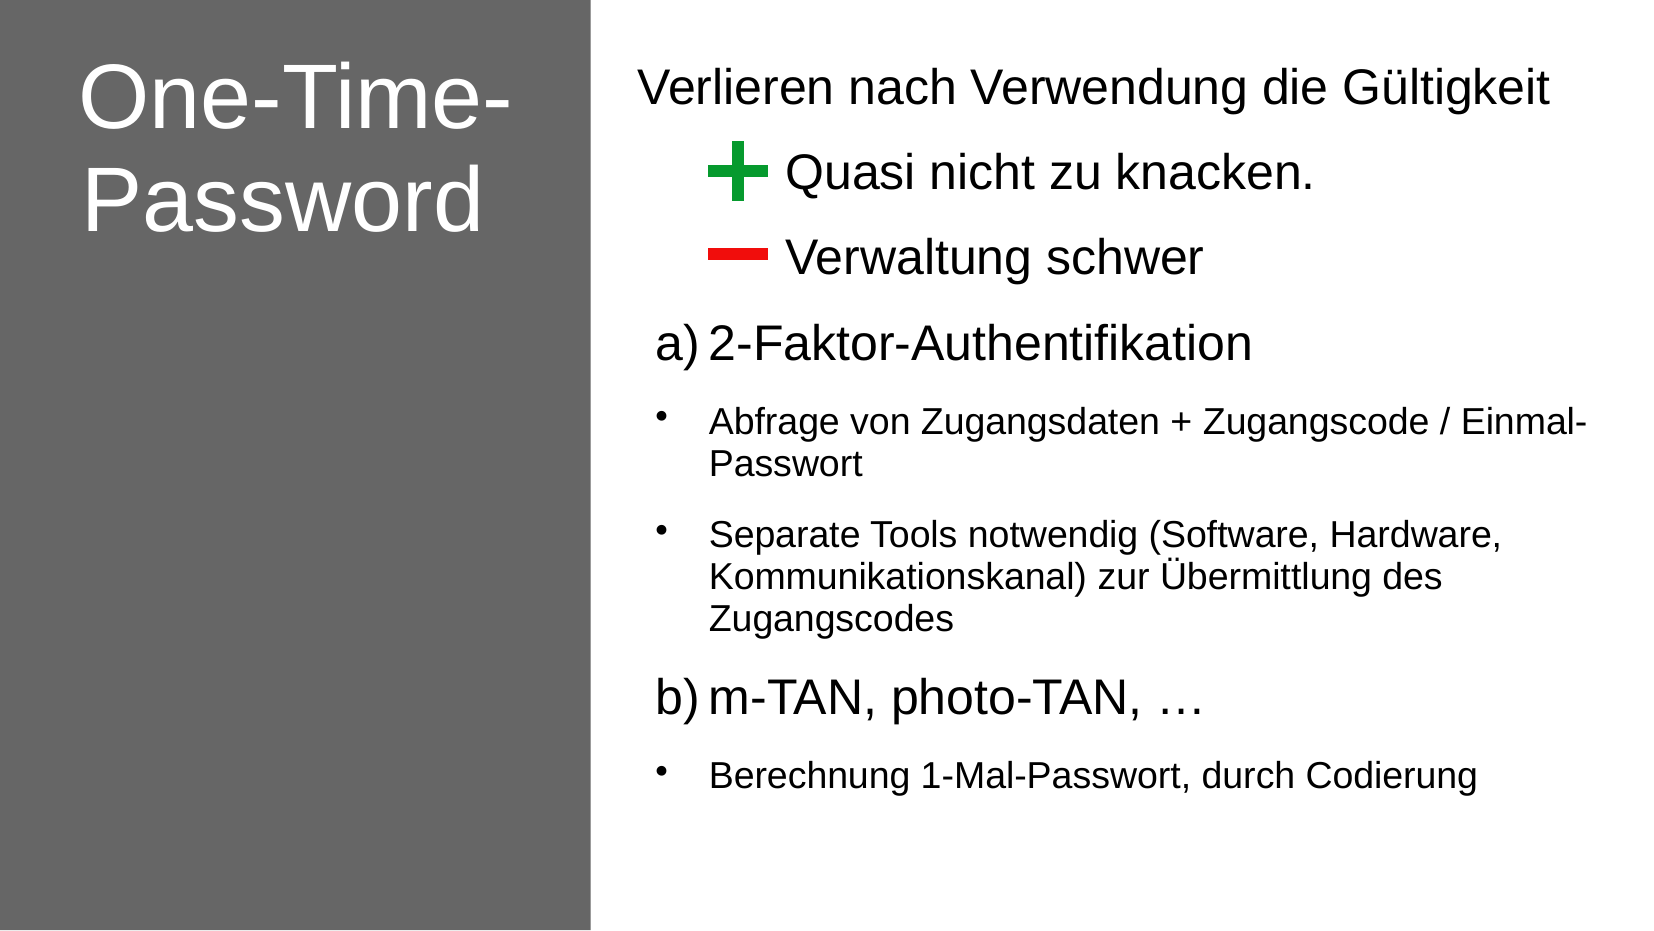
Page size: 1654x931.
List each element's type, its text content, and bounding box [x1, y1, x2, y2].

list Verlieren nach Verwendung die Gültigkeit Quasi nicht zu knacken. Verwaltung schwer 2-Faktor-Authentifikation Abfrage von Zugangsdaten + Zugangscode / Einmal-Passwort Separate Tools notwendig (Software, Hardware, Kommunikationskanal) zur Übermittlung des Zugangscodes m-TAN, photo-TAN, … Berechnung 1-Mal-Passwort, durch Codierung [637, 59, 1630, 886]
text_box [708, 248, 768, 260]
text_box [708, 141, 768, 201]
title One-Time-Password [47, 45, 520, 875]
